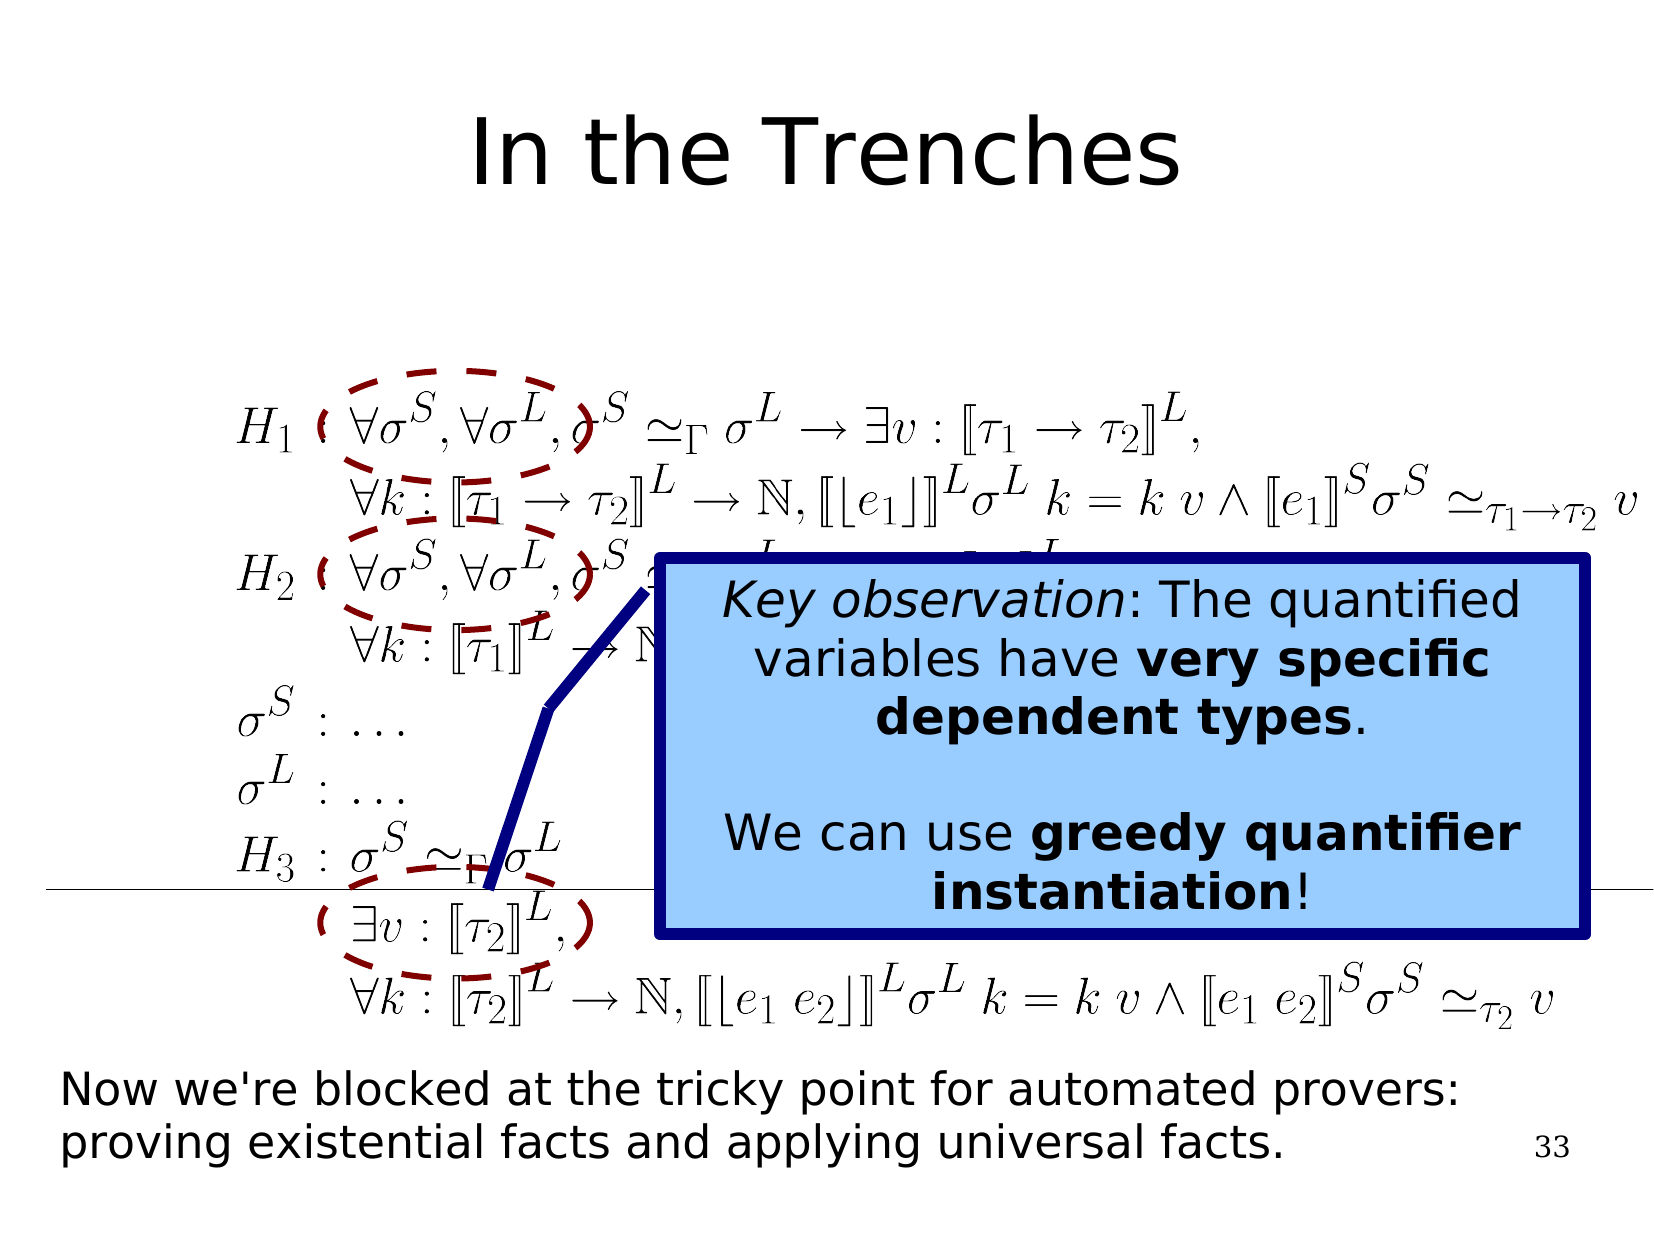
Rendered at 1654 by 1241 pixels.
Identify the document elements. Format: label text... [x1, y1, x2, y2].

title In the Trenches [82, 56, 1571, 250]
text_box Key observation: The quantified variables have very specific dependent types. We can use greedy quantifier instantiation! [660, 558, 1585, 934]
picture [46, 391, 1654, 1029]
text_box Now we're blocked at the tricky point for automated provers: proving existential facts and applying universal facts. [44, 1055, 1604, 1177]
